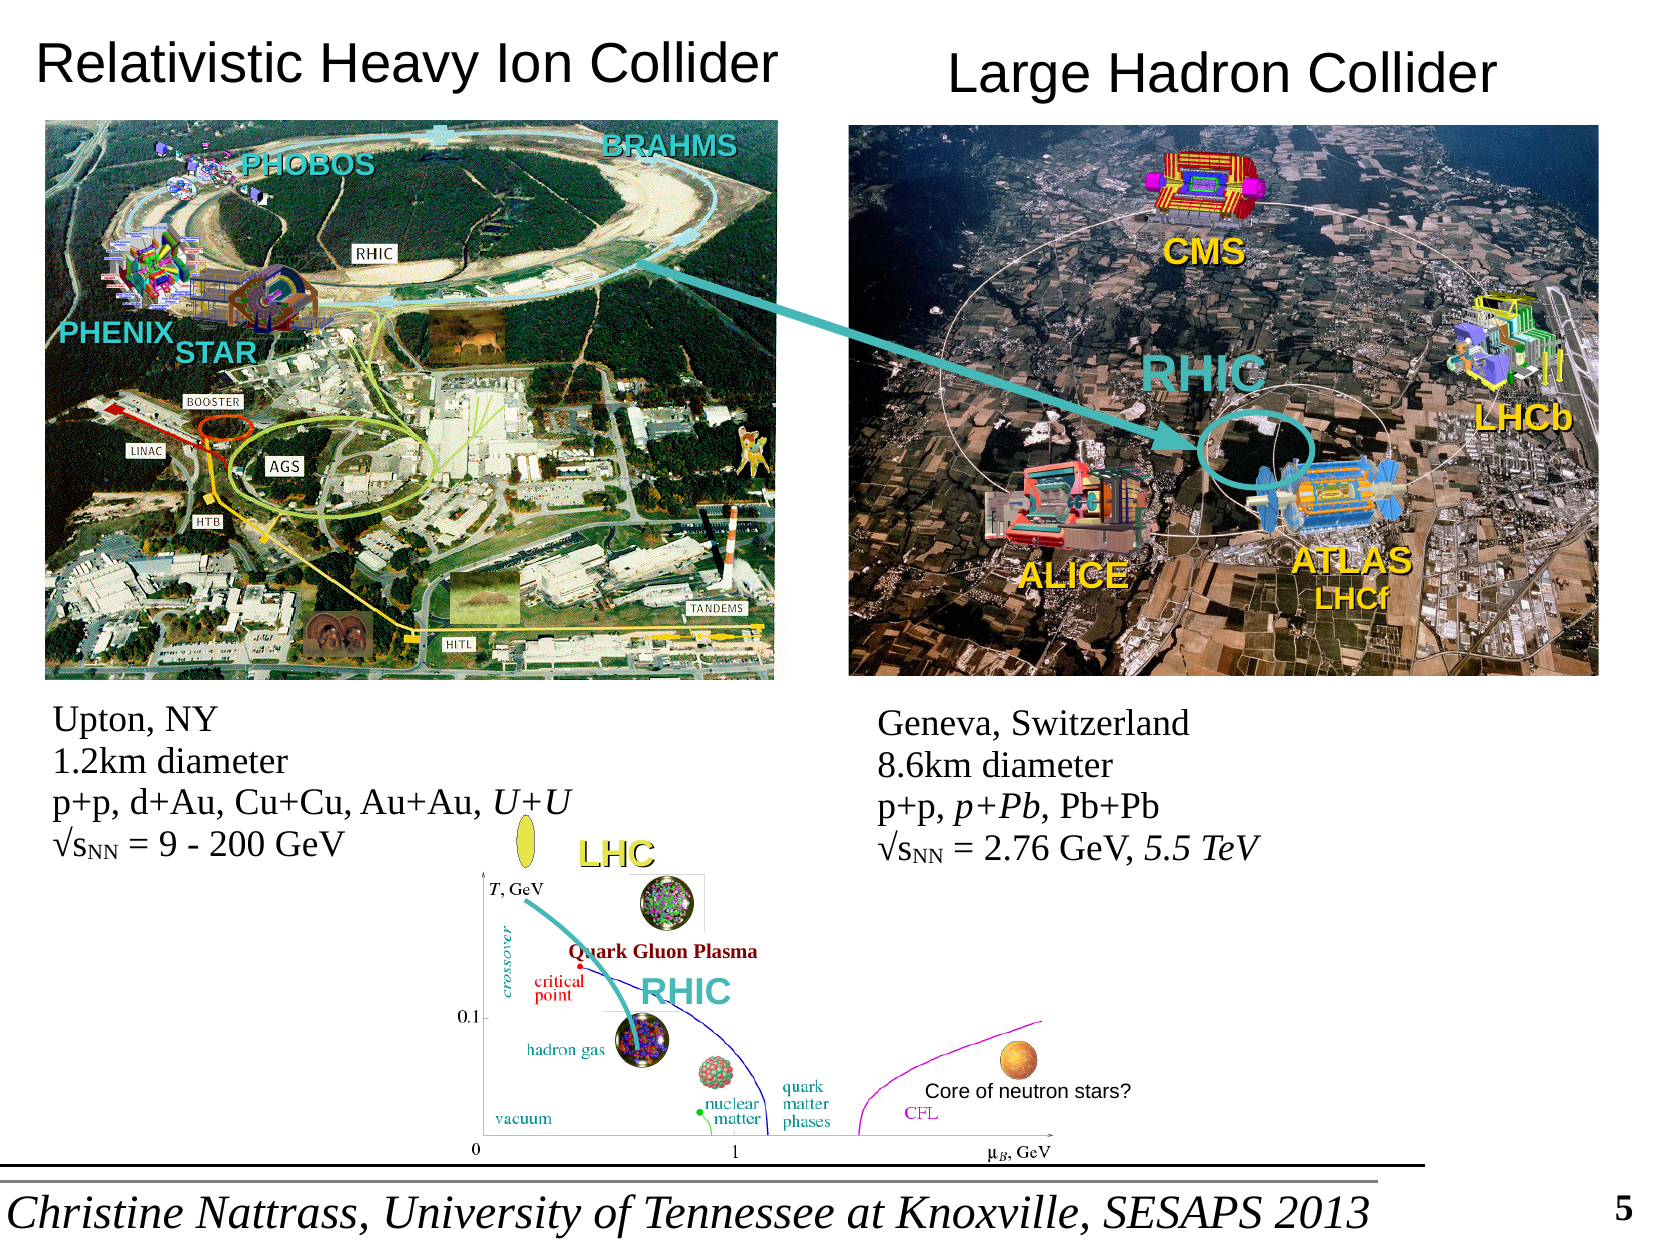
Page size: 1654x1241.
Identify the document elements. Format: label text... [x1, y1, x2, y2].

picture [848, 125, 1599, 677]
picture [1204, 416, 1309, 484]
text_box Core of neutron stars? [910, 1072, 1147, 1111]
text_box Quark Gluon Plasma [572, 932, 776, 971]
text_box Quark Gluon Plasma [551, 932, 599, 971]
text_box LHC [562, 824, 788, 882]
text_box Upton, NY 1.2km diameter p+p, d+Au, Cu+Cu, Au+Au, U+U √sNN = 9 - 200 GeV [37, 690, 825, 885]
text_box RHIC [1124, 337, 1313, 411]
text_box Geneva, Switzerland 8.6km diameter p+p, p+Pb, Pb+Pb √sNN = 2.76 GeV, 5.5 TeV [862, 694, 1613, 888]
text_box Large Hadron Collider [848, 21, 1597, 124]
text_box RHIC [625, 963, 776, 1020]
text_box PHENIX [43, 308, 217, 359]
picture [45, 120, 788, 680]
text_box CMS [1147, 222, 1287, 280]
text_box STAR [159, 345, 326, 379]
text_box ATLAS LHCf [1261, 531, 1443, 624]
text_box BRAHMS [586, 120, 774, 171]
text_box ALICE [1002, 546, 1181, 604]
text_box LHCb [1458, 389, 1599, 447]
text_box Relativistic Heavy Ion Collider [33, 12, 782, 115]
text_box [516, 814, 535, 868]
picture [457, 871, 1053, 1163]
text_box PHOBOS [267, 139, 420, 190]
